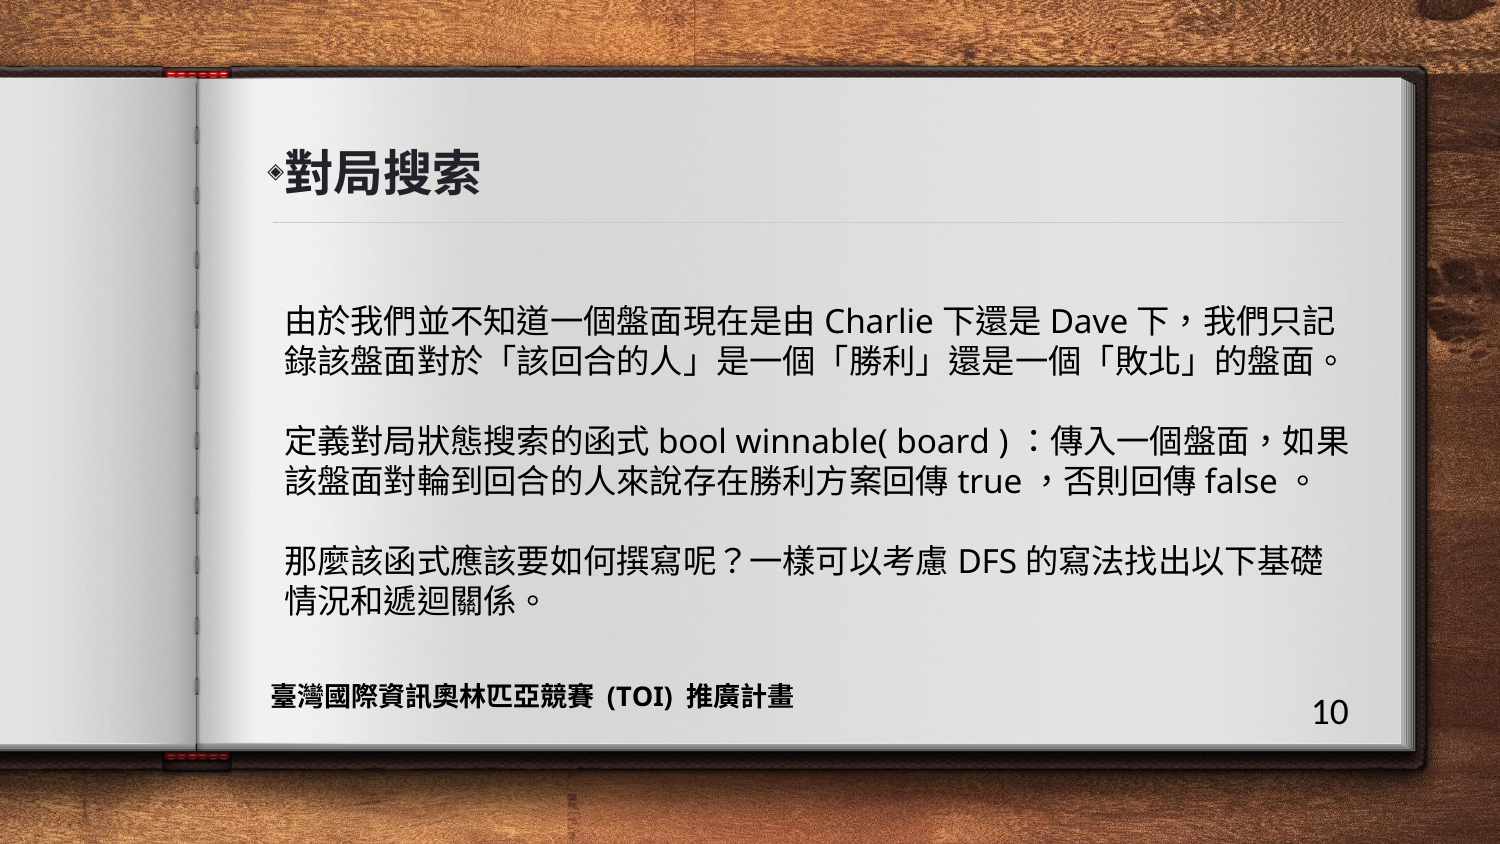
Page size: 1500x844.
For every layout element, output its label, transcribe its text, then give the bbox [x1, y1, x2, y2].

text_box [1295, 672, 1386, 737]
list 對局搜索 [252, 126, 1194, 216]
text_box 由於我們並不知道一個盤面現在是由Charlie下還是Dave下，我們只記錄該盤面對於「該回合的人」是一個「勝利」還是一個「敗北」的盤面。 定義對局狀態搜索的函式bool winnable( board )：傳入一個盤面，如果該盤面對輪到回合的人來說存在勝利方案回傳true，否則回傳false。 那麼該函式應該要如何撰寫呢？一樣可以考慮DFS的寫法找出以下基礎情況和遞迴關係。 [269, 293, 1367, 632]
